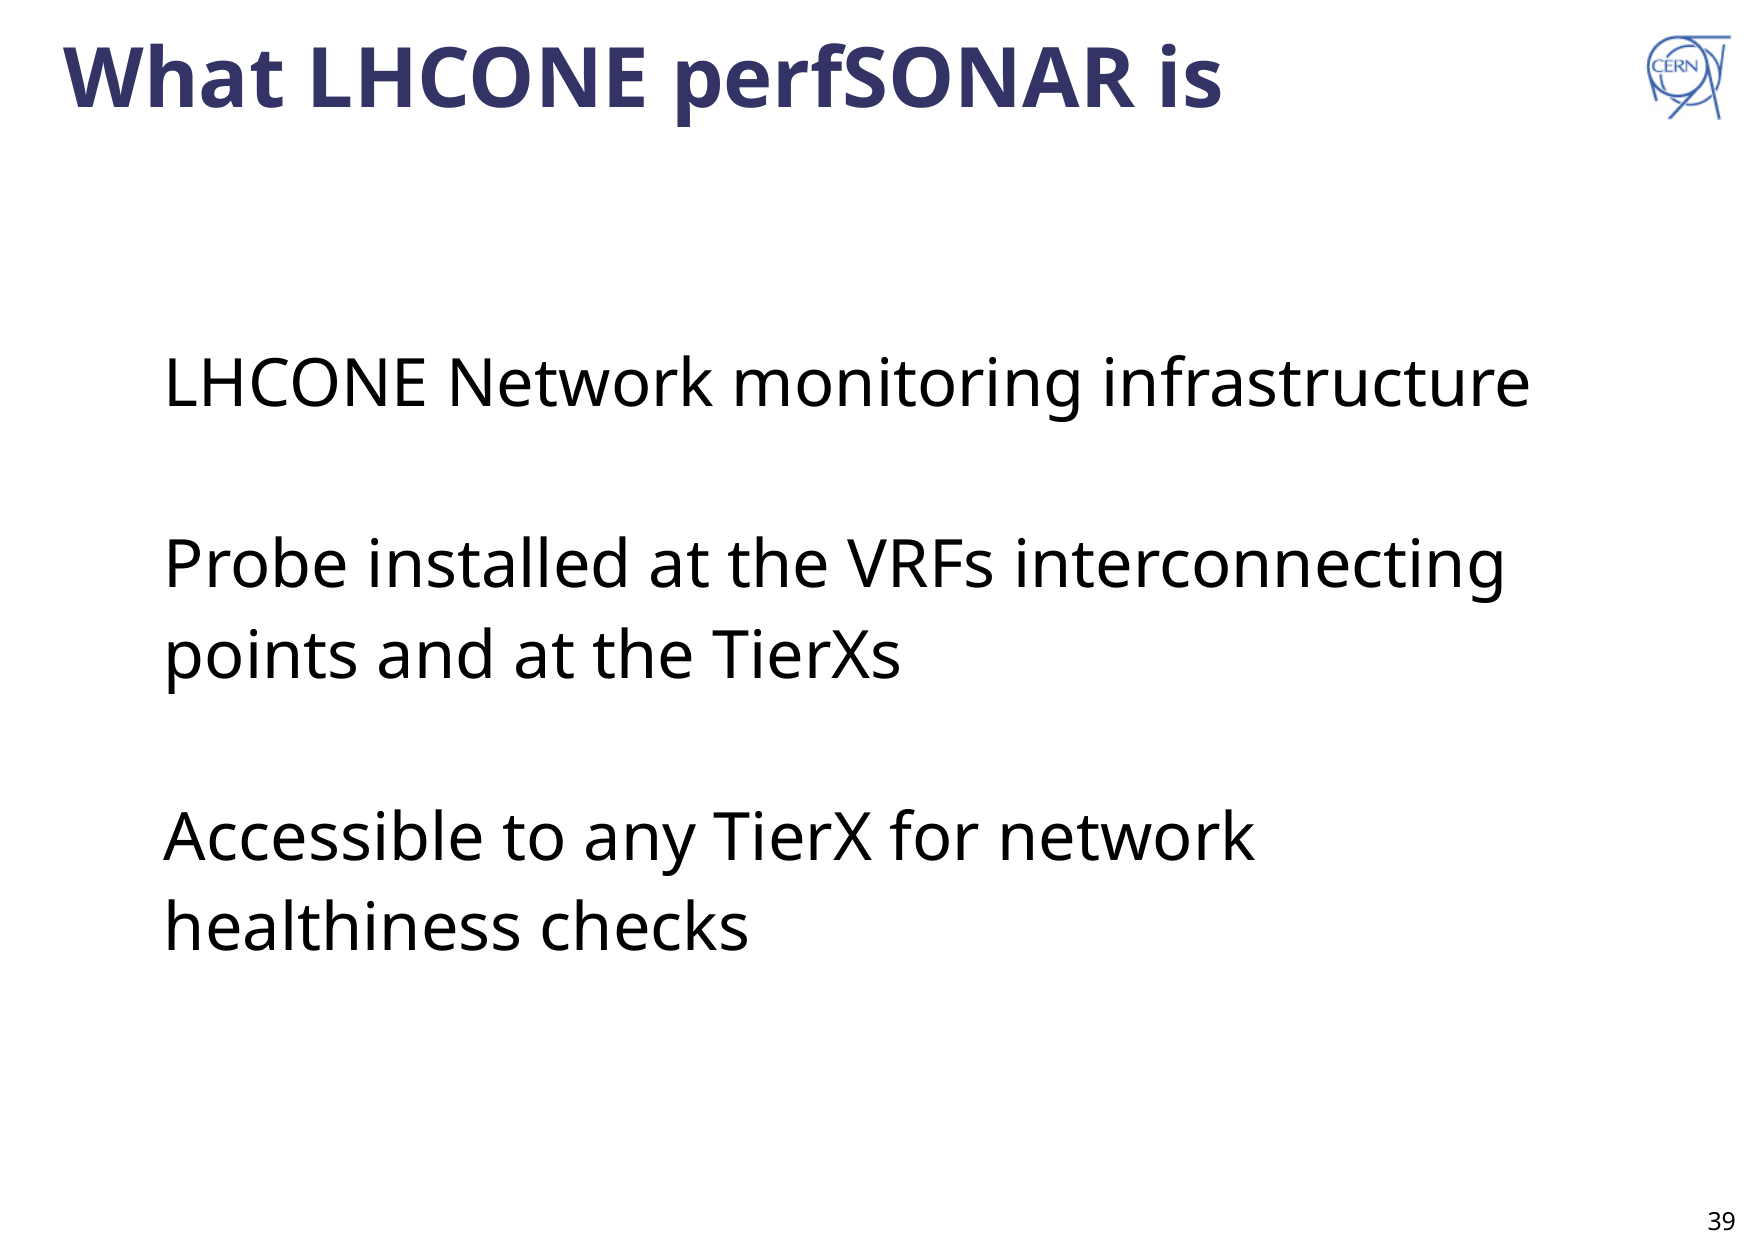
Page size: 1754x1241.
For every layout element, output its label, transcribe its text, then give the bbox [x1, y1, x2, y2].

text_box LHCONE Network monitoring infrastructure Probe installed at the VRFs interconnecting points and at the TierXs Accessible to any TierX for network healthiness checks [149, 327, 1590, 910]
picture [1646, 34, 1732, 120]
title What LHCONE perfSONAR is [63, 0, 1621, 166]
